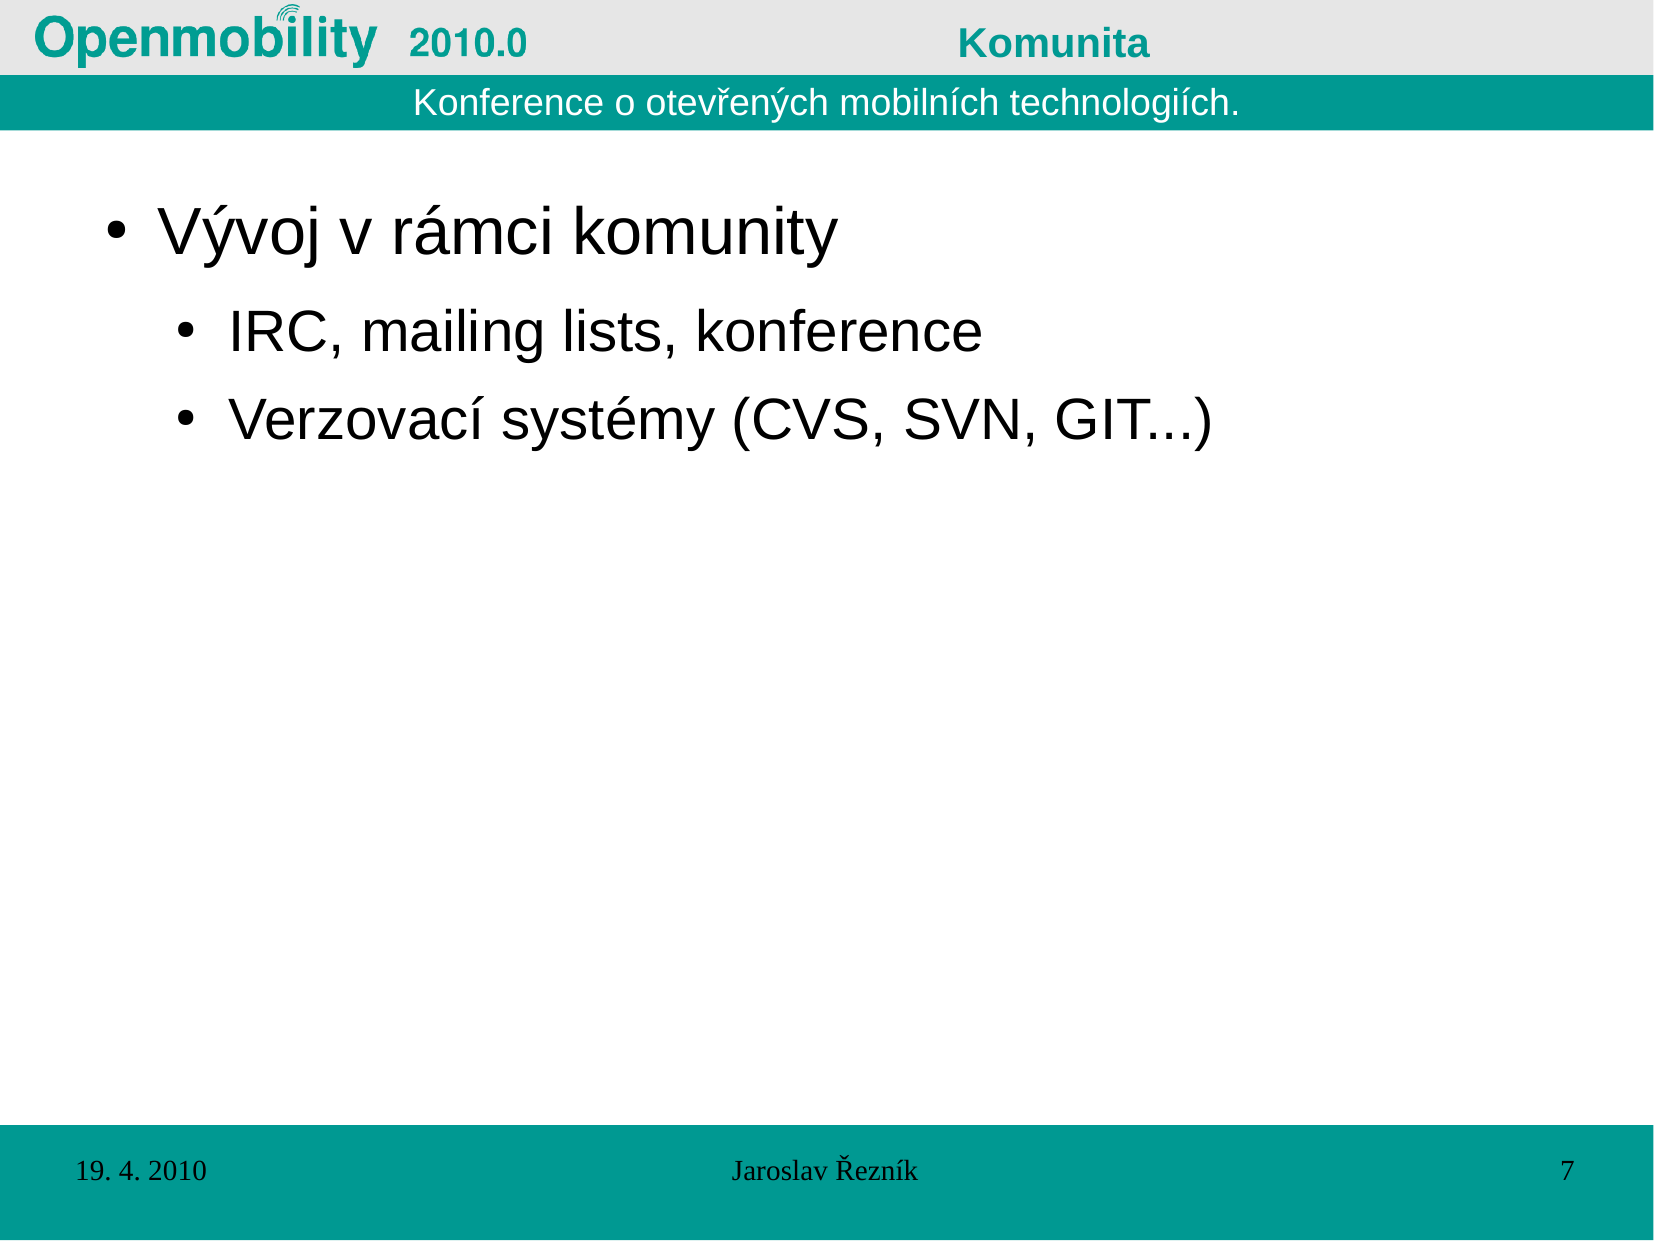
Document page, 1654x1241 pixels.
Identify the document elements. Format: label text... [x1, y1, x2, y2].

list Vývoj v rámci komunity IRC, mailing lists, konference Verzovací systémy (CVS, SVN, GIT...) [86, 194, 1576, 1073]
picture [35, 4, 526, 68]
title Komunita [570, 19, 1538, 68]
